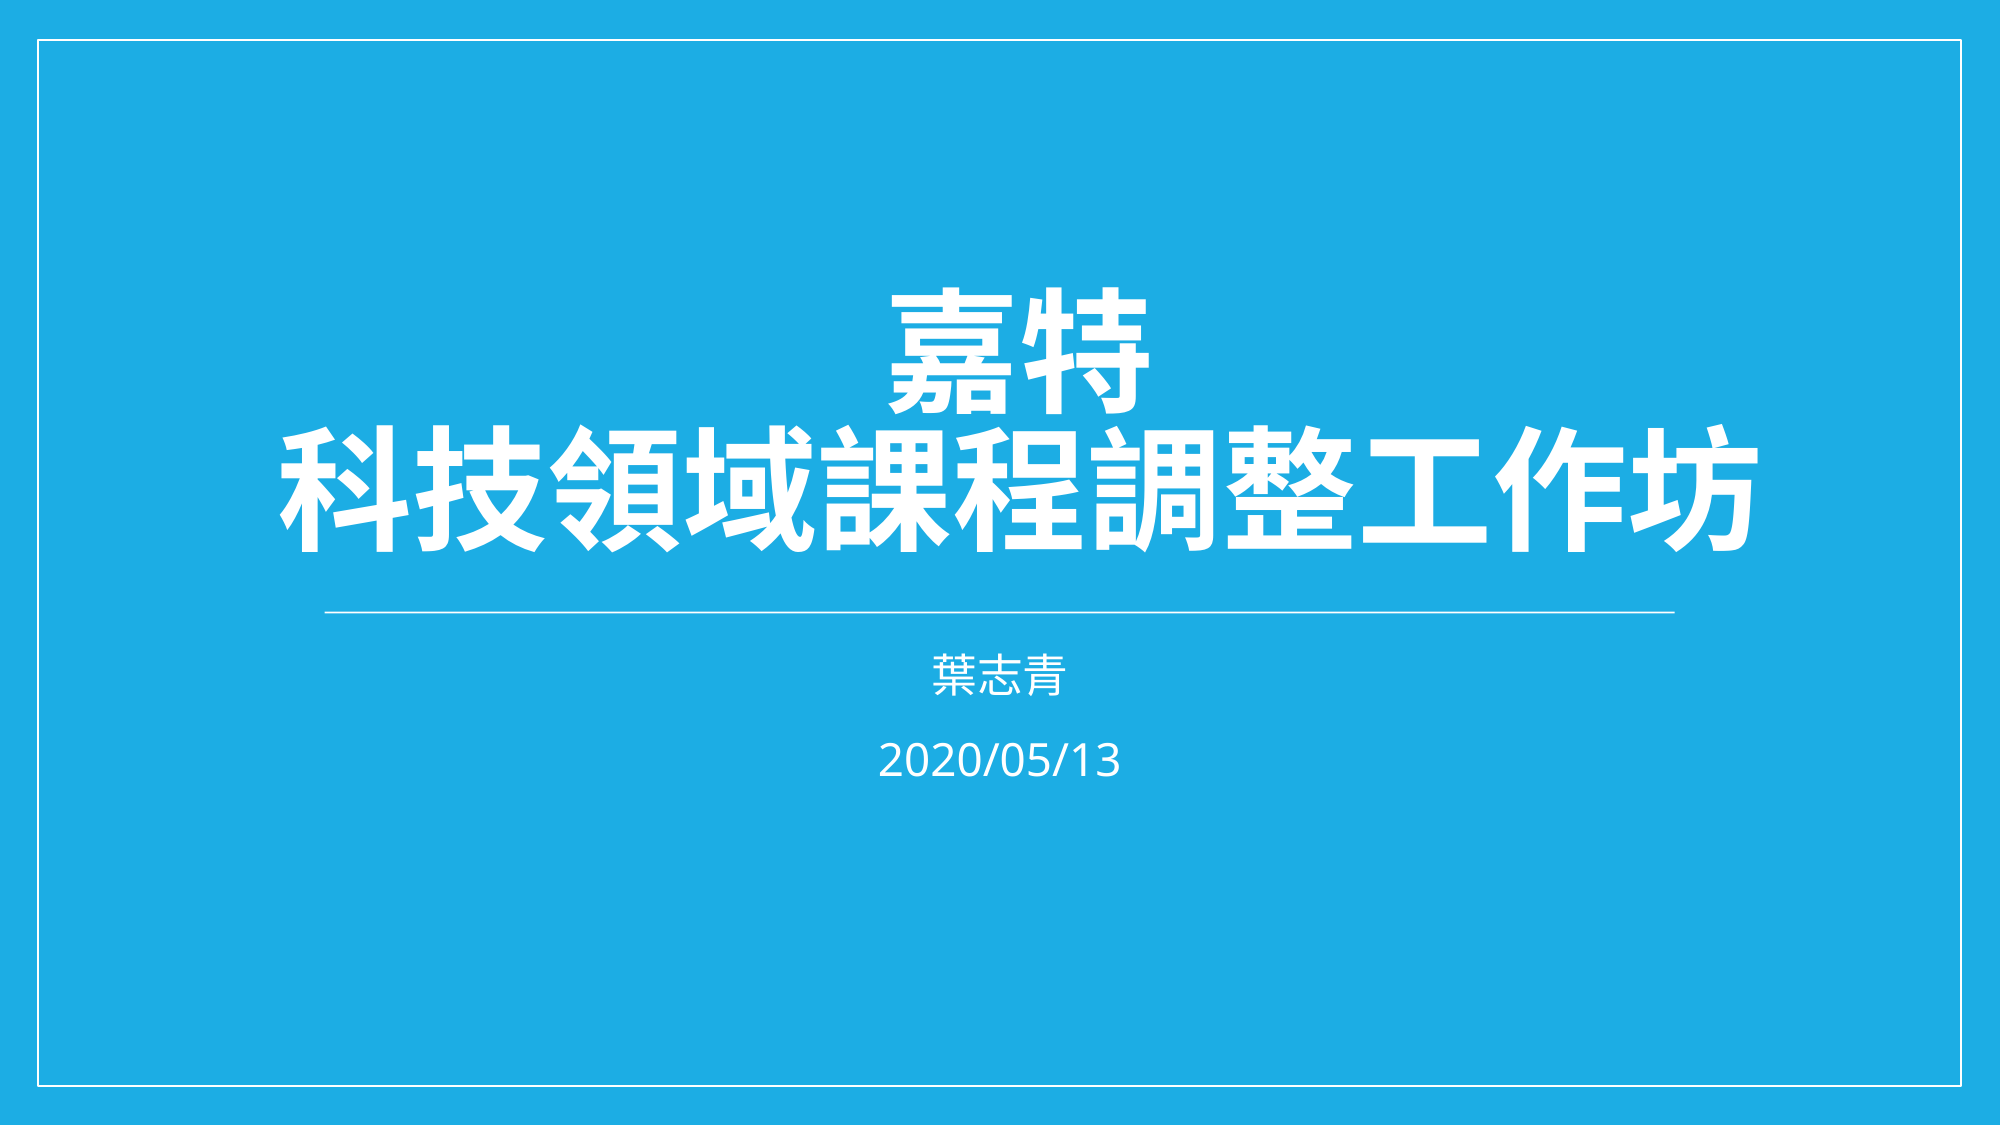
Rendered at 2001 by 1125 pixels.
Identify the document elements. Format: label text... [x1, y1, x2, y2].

title 嘉特 科技領域課程調整工作坊 [249, 184, 1790, 576]
subtitle 葉志青 2020/05/13 [249, 638, 1750, 863]
